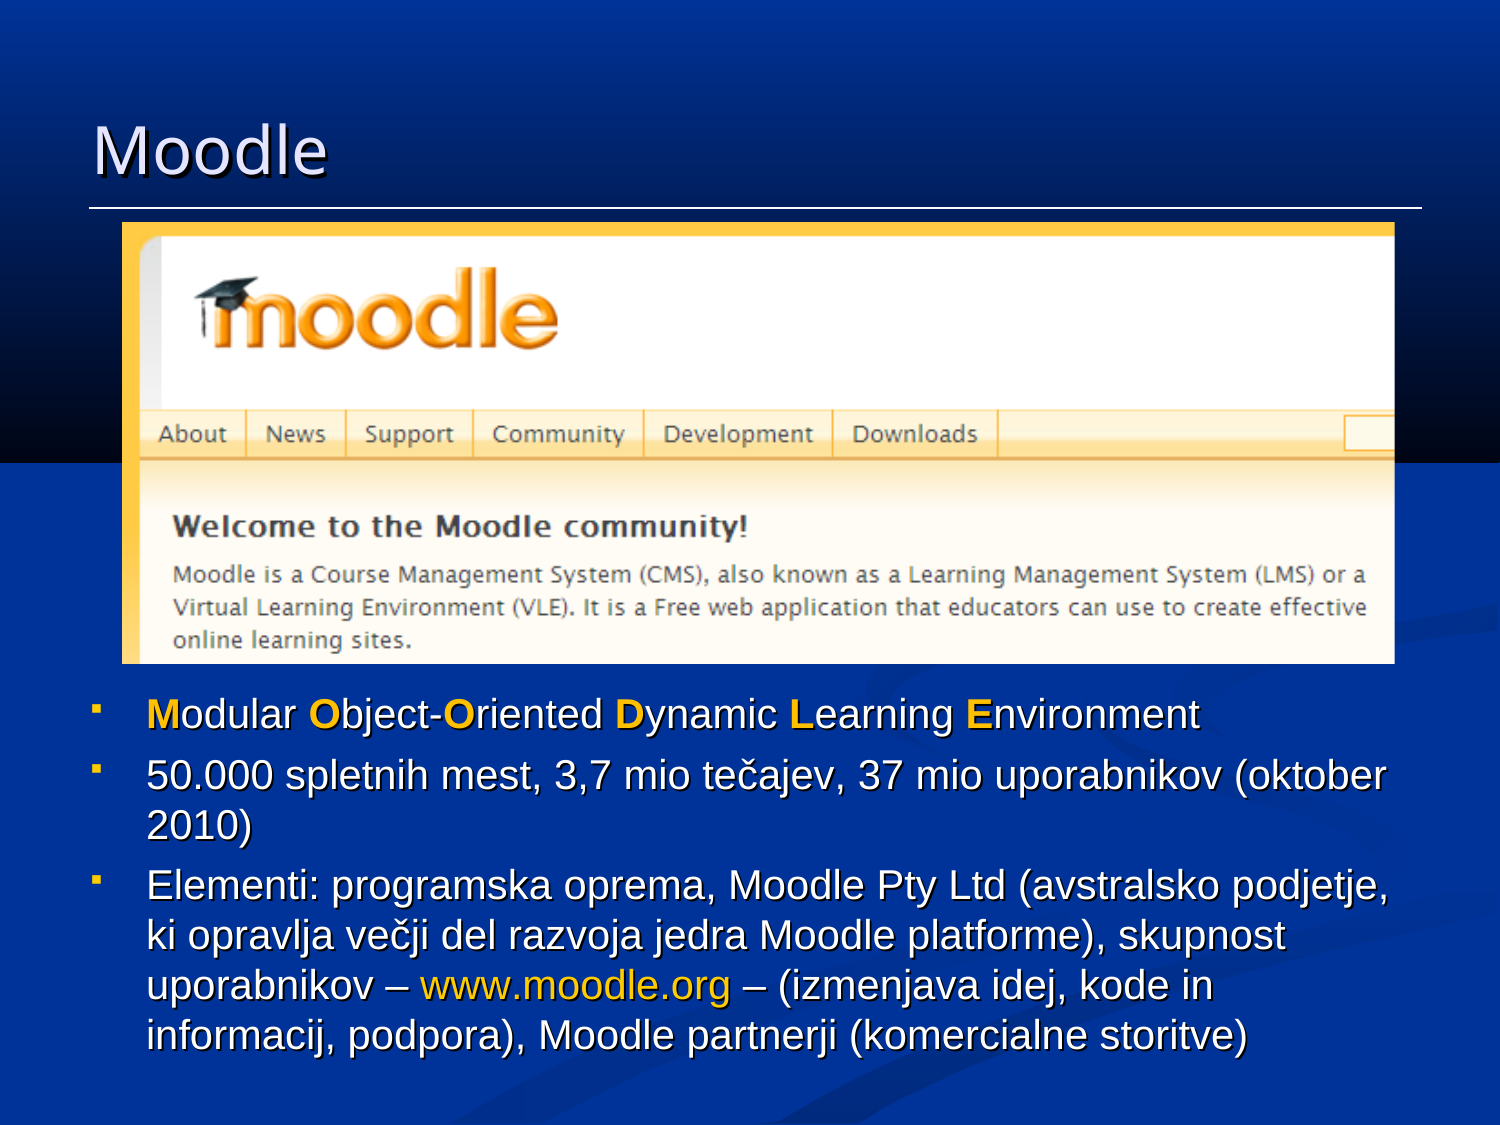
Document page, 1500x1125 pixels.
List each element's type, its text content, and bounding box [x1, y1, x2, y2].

picture [122, 222, 1395, 664]
text_box Modular Object-Oriented Dynamic Learning Environment 50.000 spletnih mest, 3,7 mio tečajev, 37 mio uporabnikov (oktober 2010) Elementi: programska oprema, Moodle Pty Ltd (avstralsko podjetje, ki opravlja večji del razvoja jedra Moodle platforme), skupnost uporabnikov – www.moodle.org – (izmenjava idej, kode in informacij, podpora), Moodle partnerji (komercialne storitve) [75, 679, 1426, 1079]
text_box Moodle [76, 54, 1412, 242]
